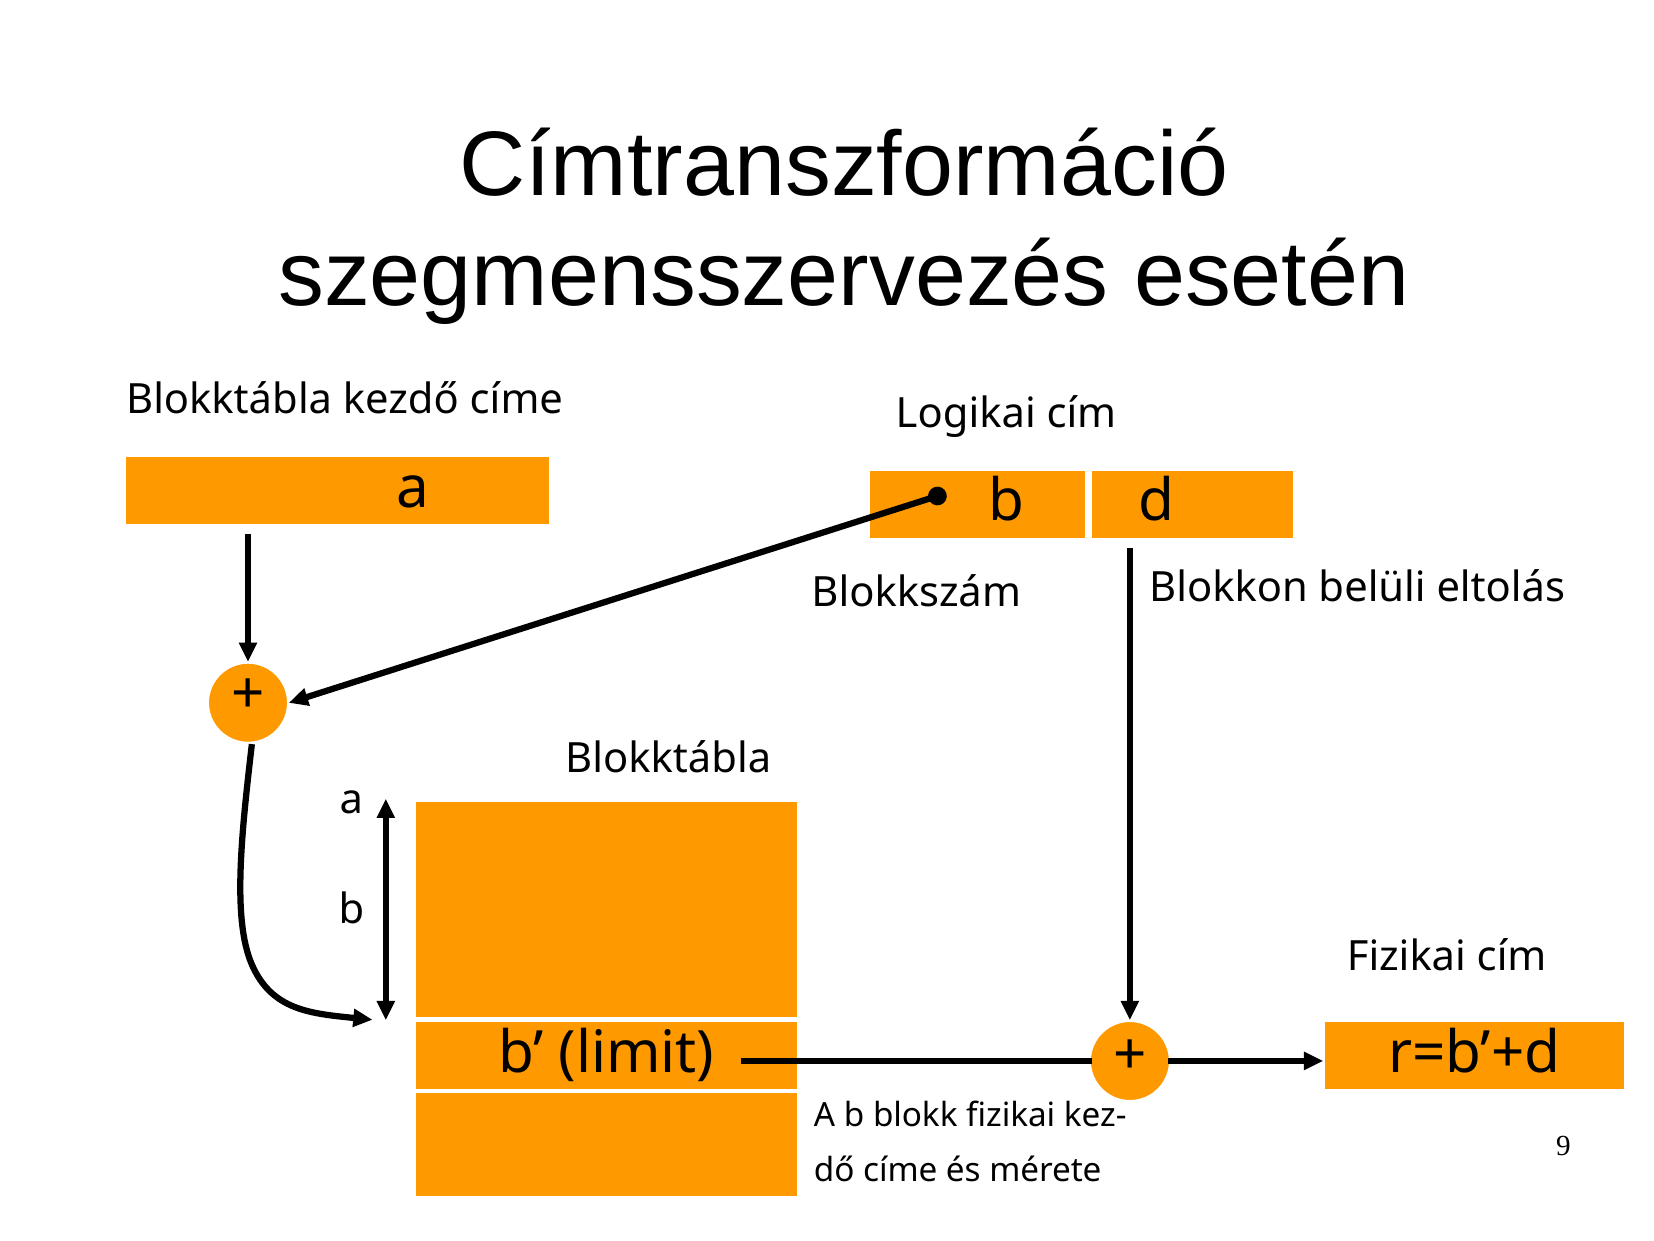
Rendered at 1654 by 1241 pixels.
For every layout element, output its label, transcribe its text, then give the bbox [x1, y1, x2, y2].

text_box Blokkszám [730, 537, 795, 558]
text_box r=b’+d [1322, 1019, 1627, 1092]
text_box Blokkszám [730, 537, 1103, 623]
text_box Blokktábla [482, 702, 855, 789]
text_box b d [1092, 468, 1296, 540]
text_box [413, 1092, 800, 1199]
text_box Blokkon belüli eltolás [1129, 537, 1585, 618]
text_box b d [868, 468, 1085, 537]
text_box A b blokk fizikai kez-dő címe és mérete [799, 1069, 1172, 1197]
text_box + [1047, 1008, 1213, 1094]
text_box a [123, 454, 552, 527]
text_box Blokktábla kezdő címe [55, 344, 634, 430]
text_box b’ (limit) [413, 1019, 800, 1092]
text_box Logikai cím [716, 358, 1296, 444]
text_box + [165, 647, 331, 734]
text_box Fizikai cím [1240, 901, 1654, 987]
text_box [221, 734, 275, 745]
text_box [1104, 1094, 1155, 1103]
text_box [413, 799, 800, 1019]
title Címtranszformáció szegmensszervezés esetén [124, 110, 1530, 317]
text_box a [303, 744, 400, 830]
text_box b [303, 854, 400, 940]
